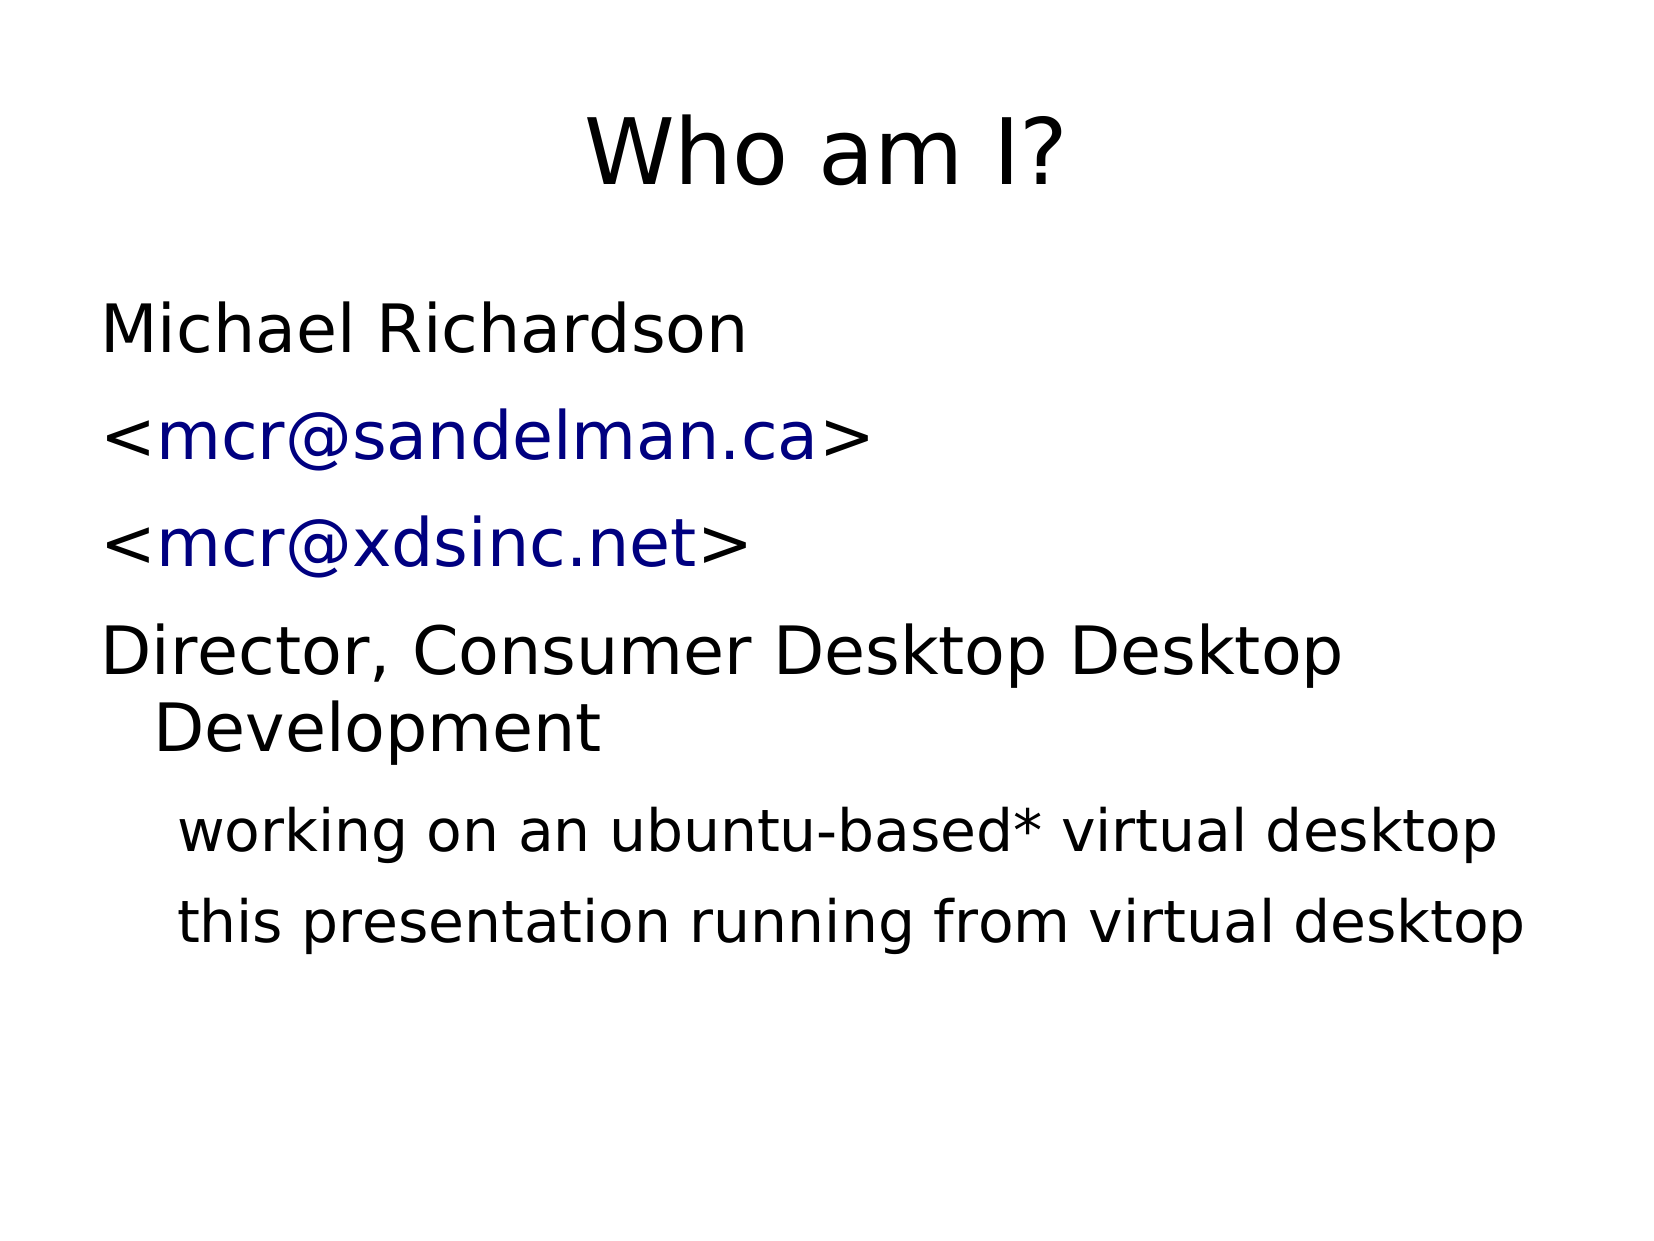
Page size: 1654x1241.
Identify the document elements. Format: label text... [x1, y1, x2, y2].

title Who am I? [82, 56, 1571, 250]
list Michael Richardson <mcr@sandelman.ca> <mcr@xdsinc.net> Director, Consumer Desktop Desktop Development working on an ubuntu-based* virtual desktop this presentation running from virtual desktop [82, 290, 1571, 1094]
